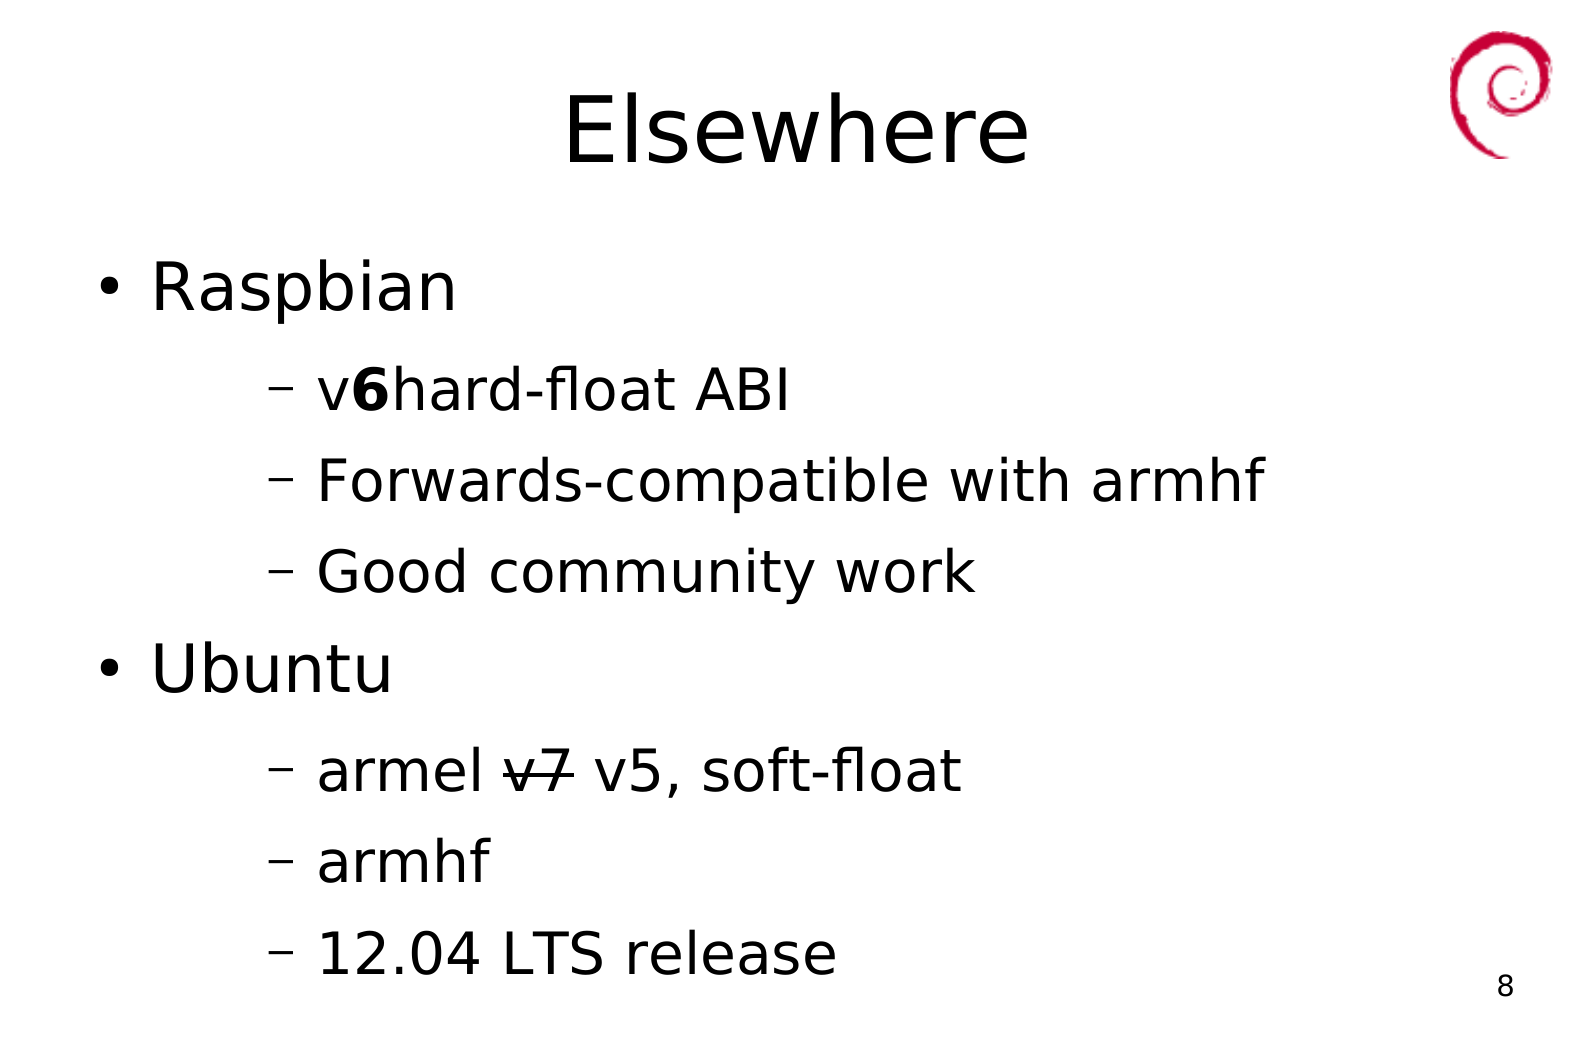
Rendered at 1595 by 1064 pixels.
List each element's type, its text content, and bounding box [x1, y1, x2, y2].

picture [1450, 31, 1555, 159]
title Elsewhere [79, 49, 1515, 213]
list Raspbian v6hard-float ABI Forwards-compatible with armhf Good community work Ubuntu armel v7 v5, soft-float armhf 12.04 LTS release [79, 248, 1515, 989]
